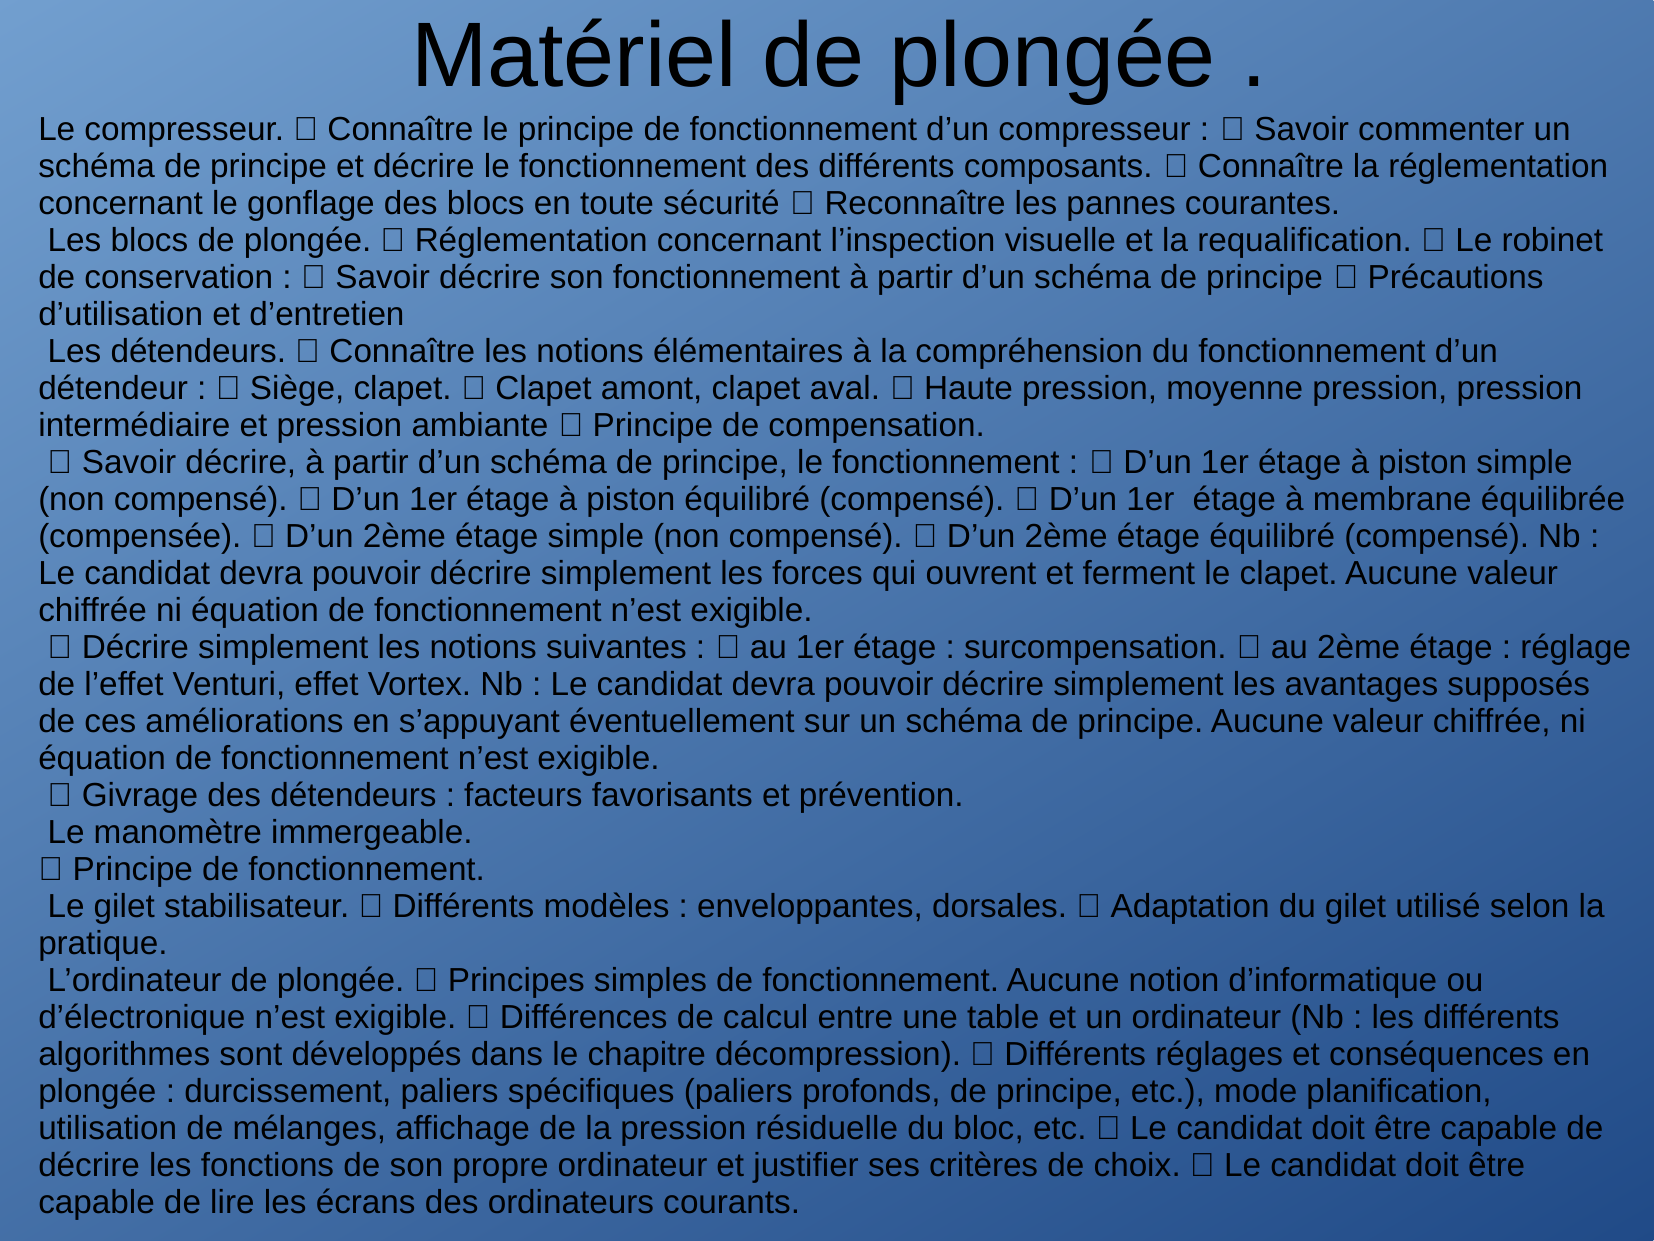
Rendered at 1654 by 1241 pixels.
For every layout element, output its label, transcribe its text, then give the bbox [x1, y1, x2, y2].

title Matériel de plongée . [82, 4, 1571, 102]
text_box Le compresseur.  Connaître le principe de fonctionnement d’un compresseur :  Savoir commenter un schéma de principe et décrire le fonctionnement des différents composants.  Connaître la réglementation concernant le gonflage des blocs en toute sécurité  Reconnaître les pannes courantes. Les blocs de plongée.  Réglementation concernant l’inspection visuelle et la requalification.  Le robinet de conservation :  Savoir décrire son fonctionnement à partir d’un schéma de principe  Précautions d’utilisation et d’entretien Les détendeurs.  Connaître les notions élémentaires à la compréhension du fonctionnement d’un détendeur :  Siège, clapet.  Clapet amont, clapet aval.  Haute pression, moyenne pression, pression intermédiaire et pression ambiante  Principe de compensation.  Savoir décrire, à partir d’un schéma de principe, le fonctionnement :  D’un 1er étage à piston simple (non compensé).  D’un 1er étage à piston équilibré (compensé).  D’un 1er étage à membrane équilibrée (compensée).  D’un 2ème étage simple (non compensé).  D’un 2ème étage équilibré (compensé). Nb : Le candidat devra pouvoir décrire simplement les forces qui ouvrent et ferment le clapet. Aucune valeur chiffrée ni équation de fonctionnement n’est exigible.  Décrire simplement les notions suivantes :  au 1er étage : surcompensation.  au 2ème étage : réglage de l’effet Venturi, effet Vortex. Nb : Le candidat devra pouvoir décrire simplement les avantages supposés de ces améliorations en s’appuyant éventuellement sur un schéma de principe. Aucune valeur chiffrée, ni équation de fonctionnement n’est exigible.  Givrage des détendeurs : facteurs favorisants et prévention. Le manomètre immergeable.  Principe de fonctionnement. Le gilet stabilisateur.  Différents modèles : enveloppantes, dorsales.  Adaptation du gilet utilisé selon la pratique. L’ordinateur de plongée.  Principes simples de fonctionnement. Aucune notion d’informatique ou d’électronique n’est exigible.  Différences de calcul entre une table et un ordinateur (Nb : les différents algorithmes sont développés dans le chapitre décompression).  Différents réglages et conséquences en plongée : durcissement, paliers spécifiques (paliers profonds, de principe, etc.), mode planification, utilisation de mélanges, affichage de la pression résiduelle du bloc, etc.  Le candidat doit être capable de décrire les fonctions de son propre ordinateur et justifier ses critères de choix.  Le candidat doit être capable de lire les écrans des ordinateurs courants. [23, 102, 1653, 1229]
